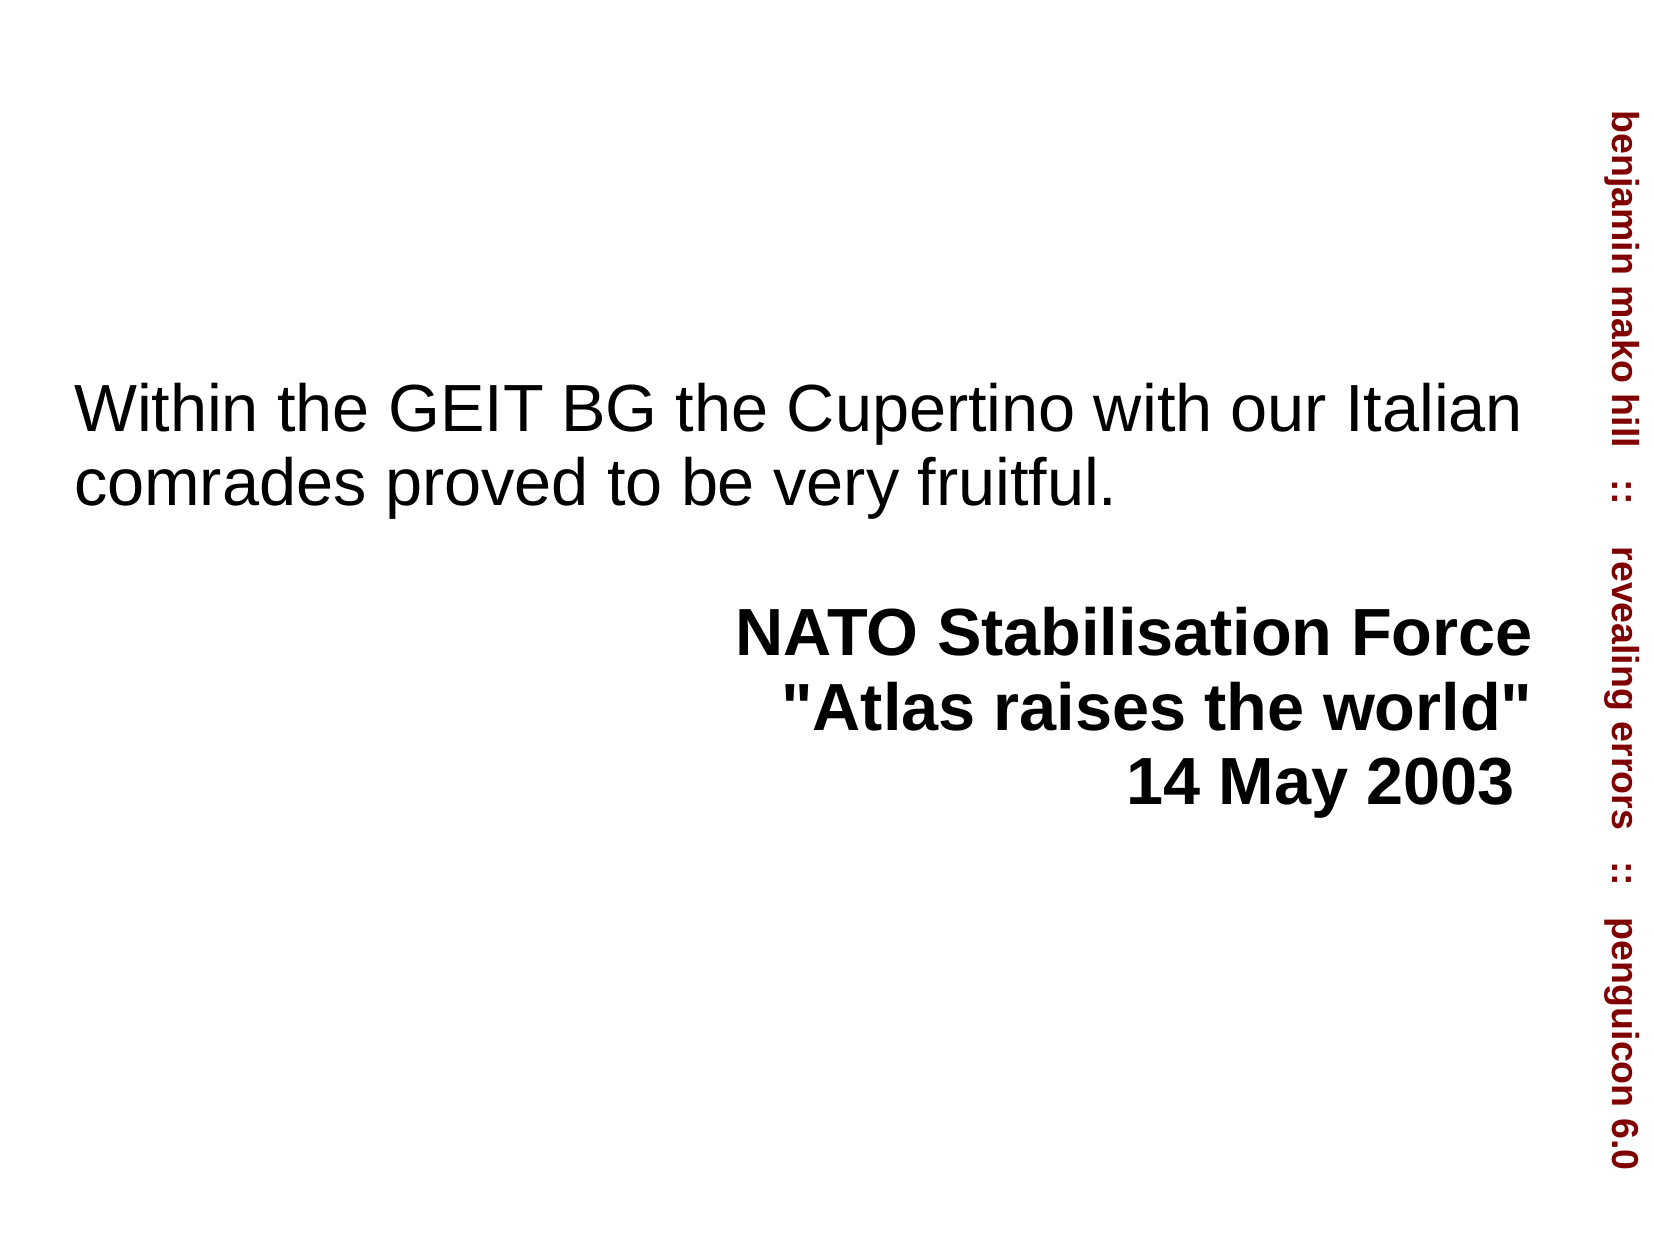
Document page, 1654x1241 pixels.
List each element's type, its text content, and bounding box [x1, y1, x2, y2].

subtitle Within the GEIT BG the Cupertino with our Italian comrades proved to be very fruitful. NATO Stabilisation Force "Atlas raises the world" 14 May 2003 [74, 132, 1534, 1058]
